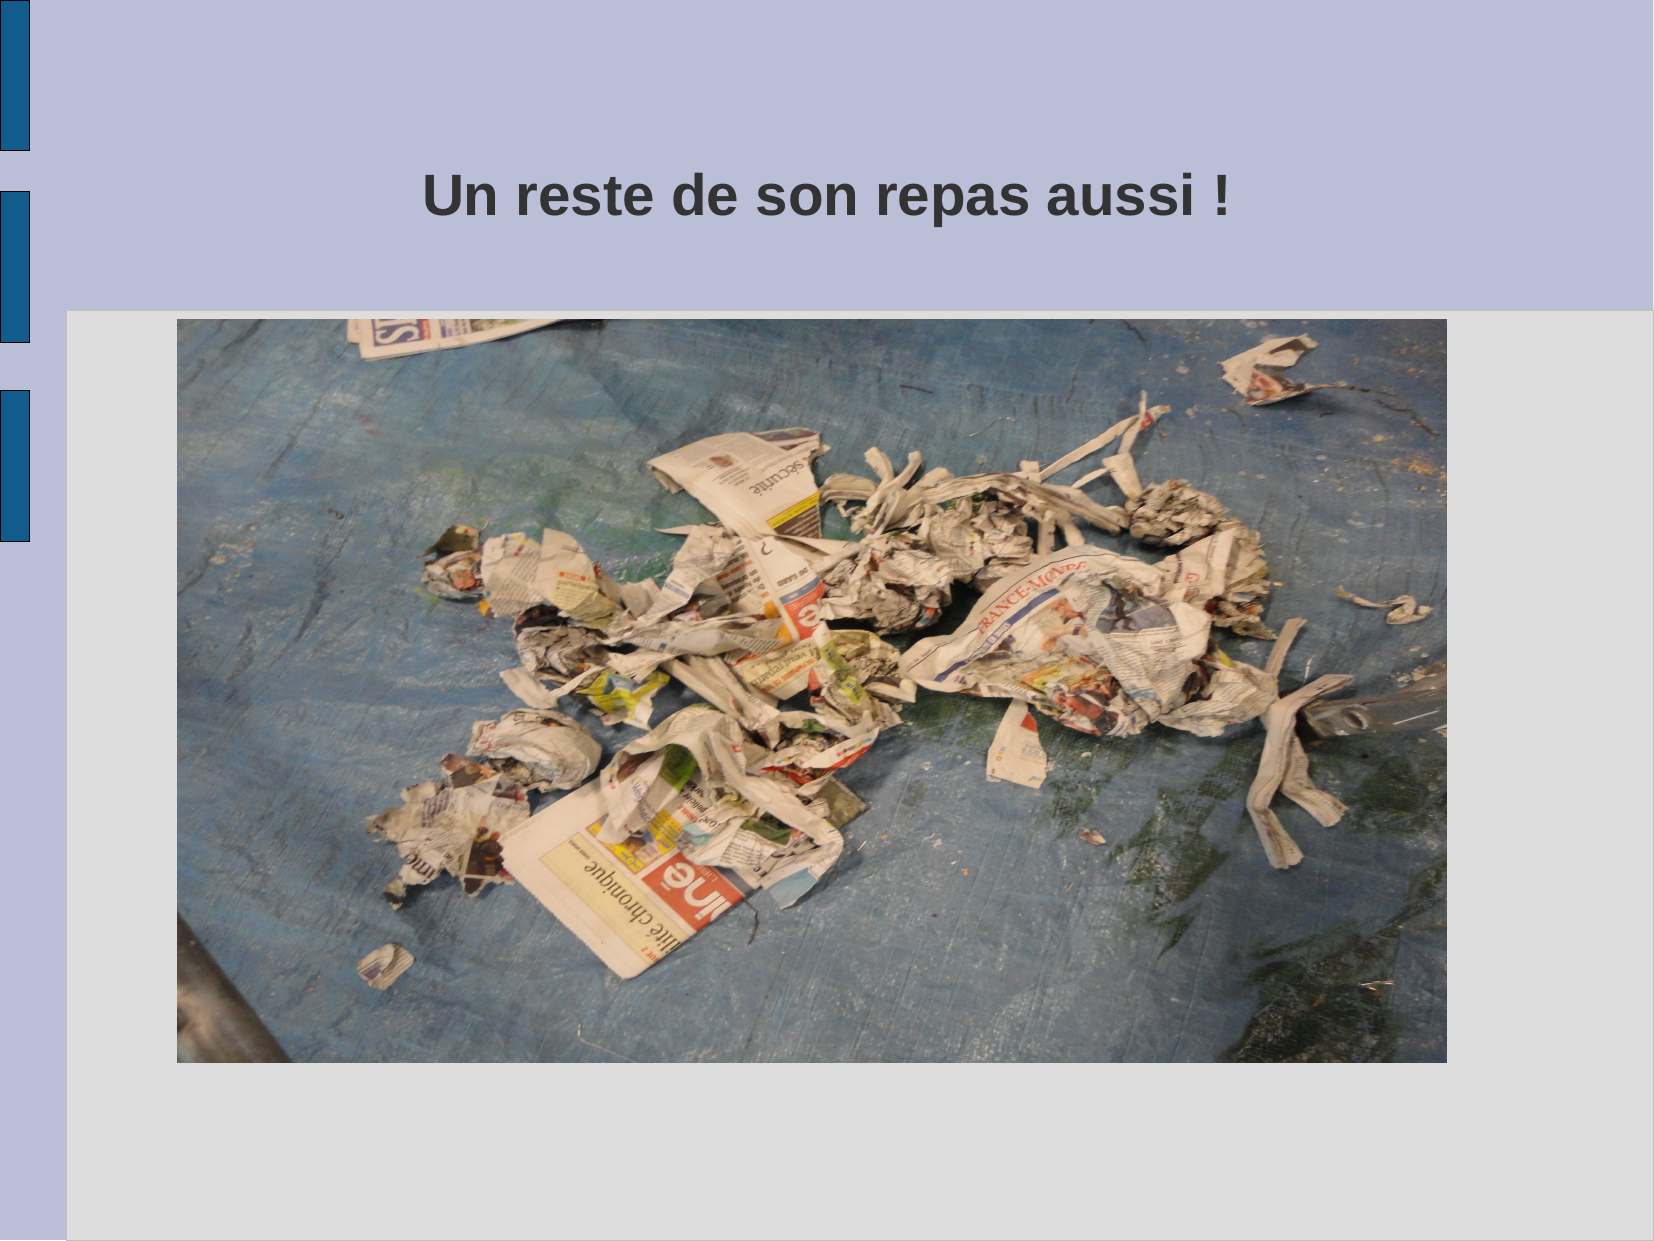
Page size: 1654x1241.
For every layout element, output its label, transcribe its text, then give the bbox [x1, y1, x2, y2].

title Un reste de son repas aussi ! [121, 91, 1534, 299]
picture [177, 319, 1447, 1063]
